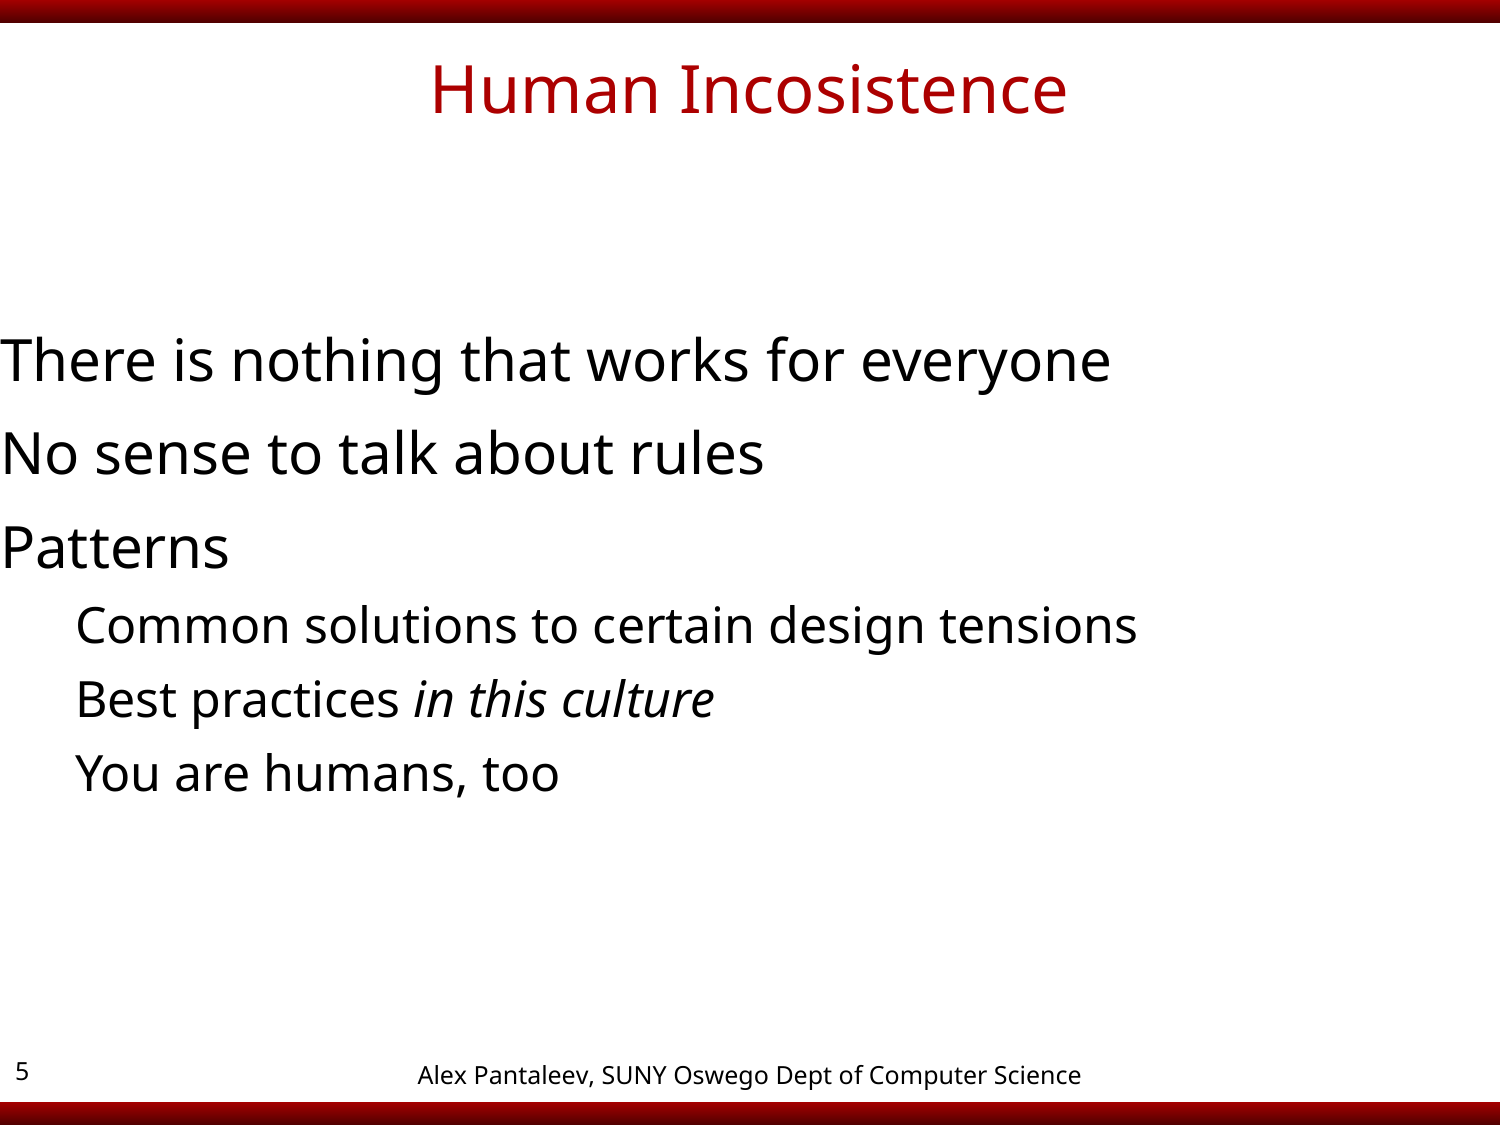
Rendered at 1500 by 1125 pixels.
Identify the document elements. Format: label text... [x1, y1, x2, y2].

list There is nothing that works for everyone No sense to talk about rules Patterns Common solutions to certain design tensions Best practices in this culture You are humans, too [0, 324, 1476, 1088]
title Human Incosistence [0, 24, 1500, 150]
